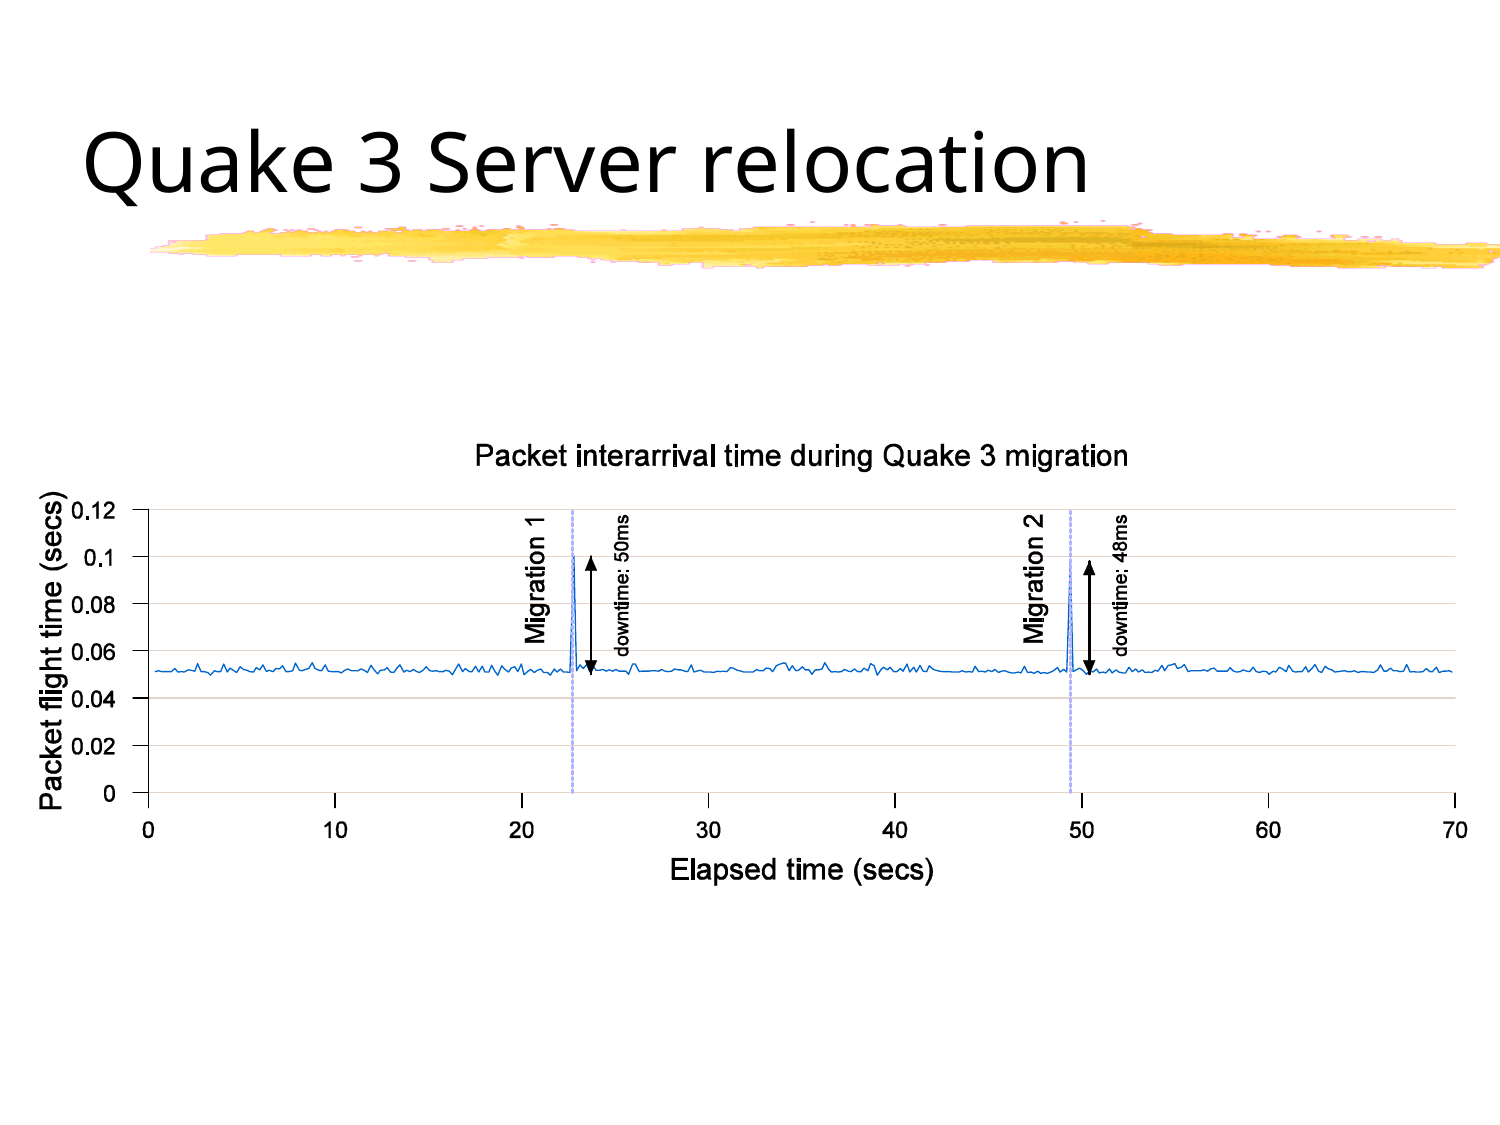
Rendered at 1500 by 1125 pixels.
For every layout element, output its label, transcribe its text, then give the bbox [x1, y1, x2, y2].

picture [0, 403, 1500, 906]
picture [150, 215, 1500, 279]
title Quake 3 Server relocation [66, 37, 1342, 225]
